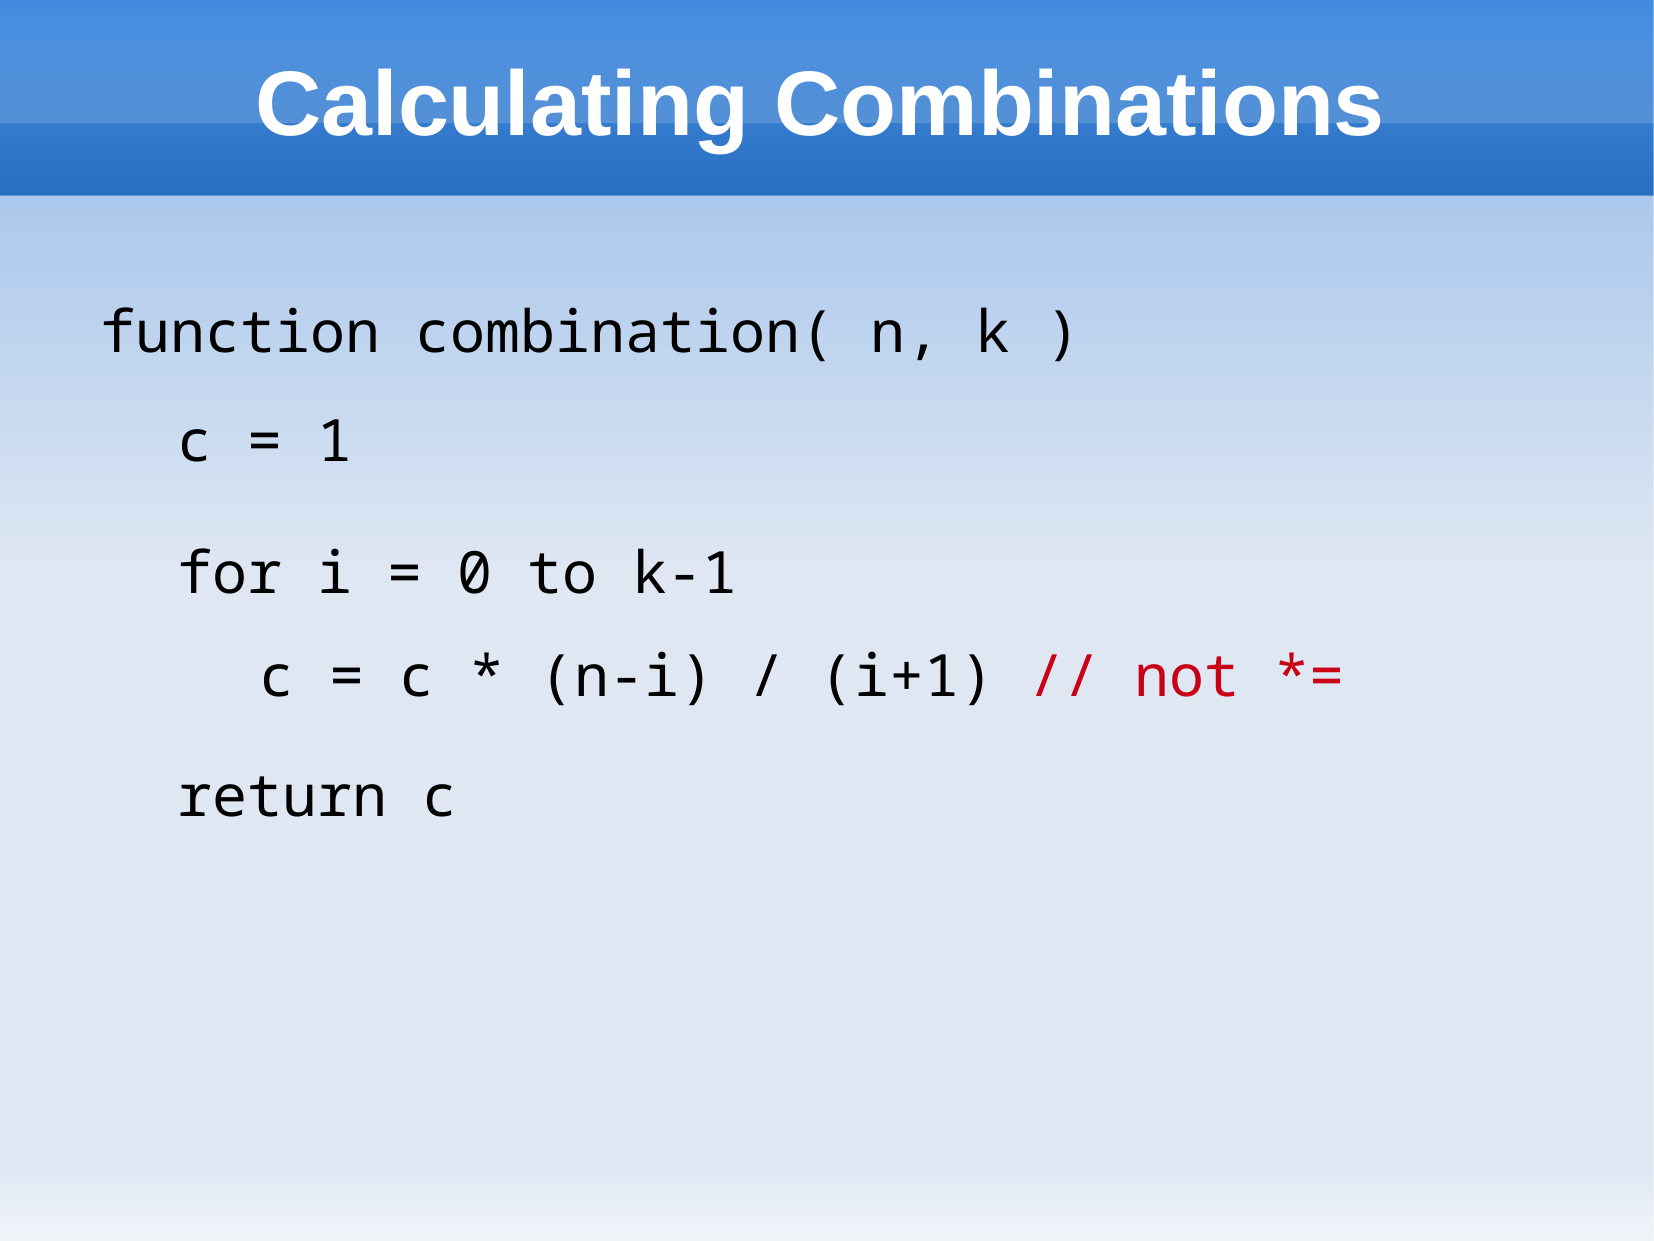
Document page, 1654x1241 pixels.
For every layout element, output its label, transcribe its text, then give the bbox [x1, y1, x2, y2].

picture [0, 0, 1654, 1241]
title Calculating Combinations [76, 0, 1565, 208]
list function combination( n, k ) c = 1 for i = 0 to k-1 c = c * (n-i) / (i+1) // not *= return c [82, 290, 1571, 1094]
